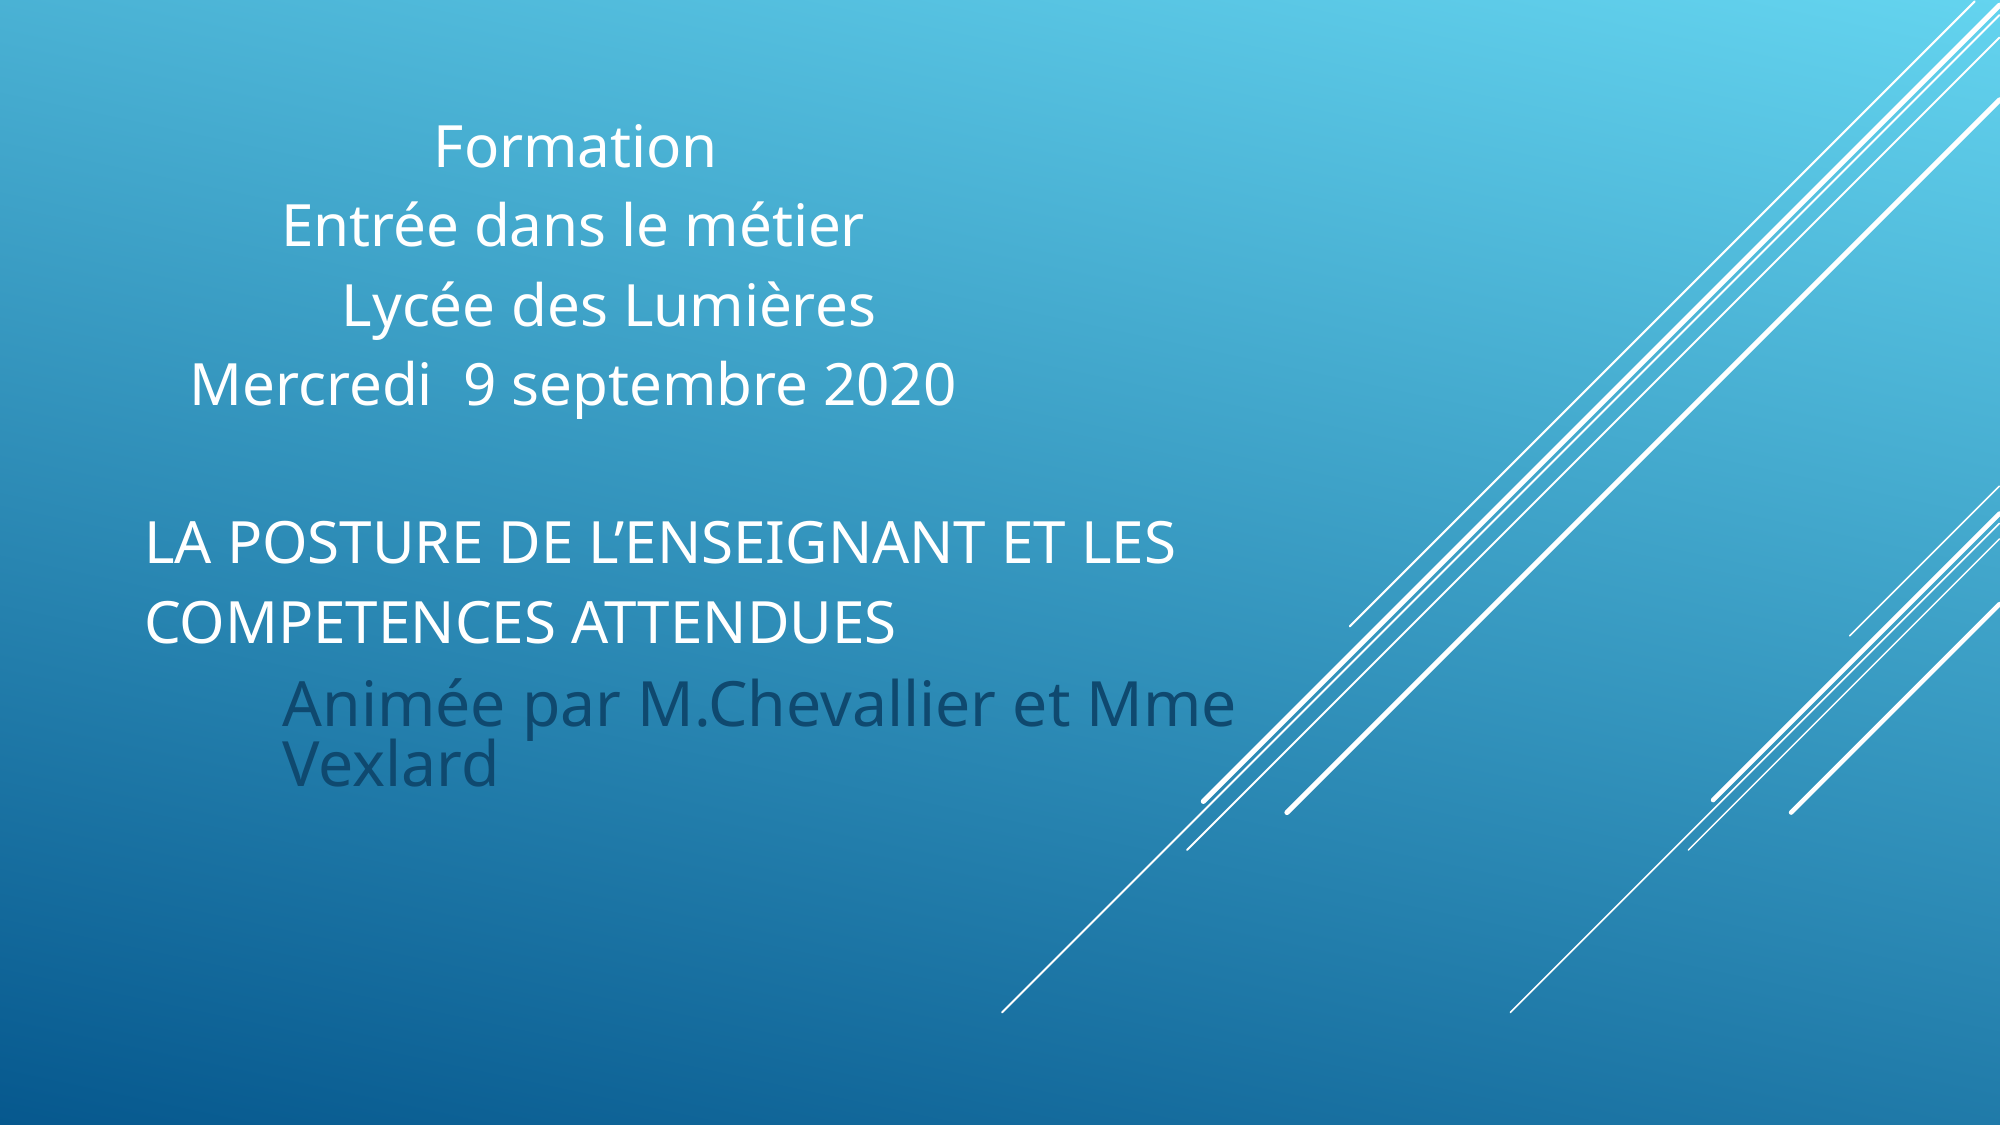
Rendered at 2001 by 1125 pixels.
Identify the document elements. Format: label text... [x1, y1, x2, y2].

text_box Formation Entrée dans le métier Lycée des Lumières Mercredi 9 septembre 2020 LA POSTURE DE L’ENSEIGNANT ET LES COMPETENCES ATTENDUES [129, 98, 1500, 985]
title [267, 666, 1768, 1059]
